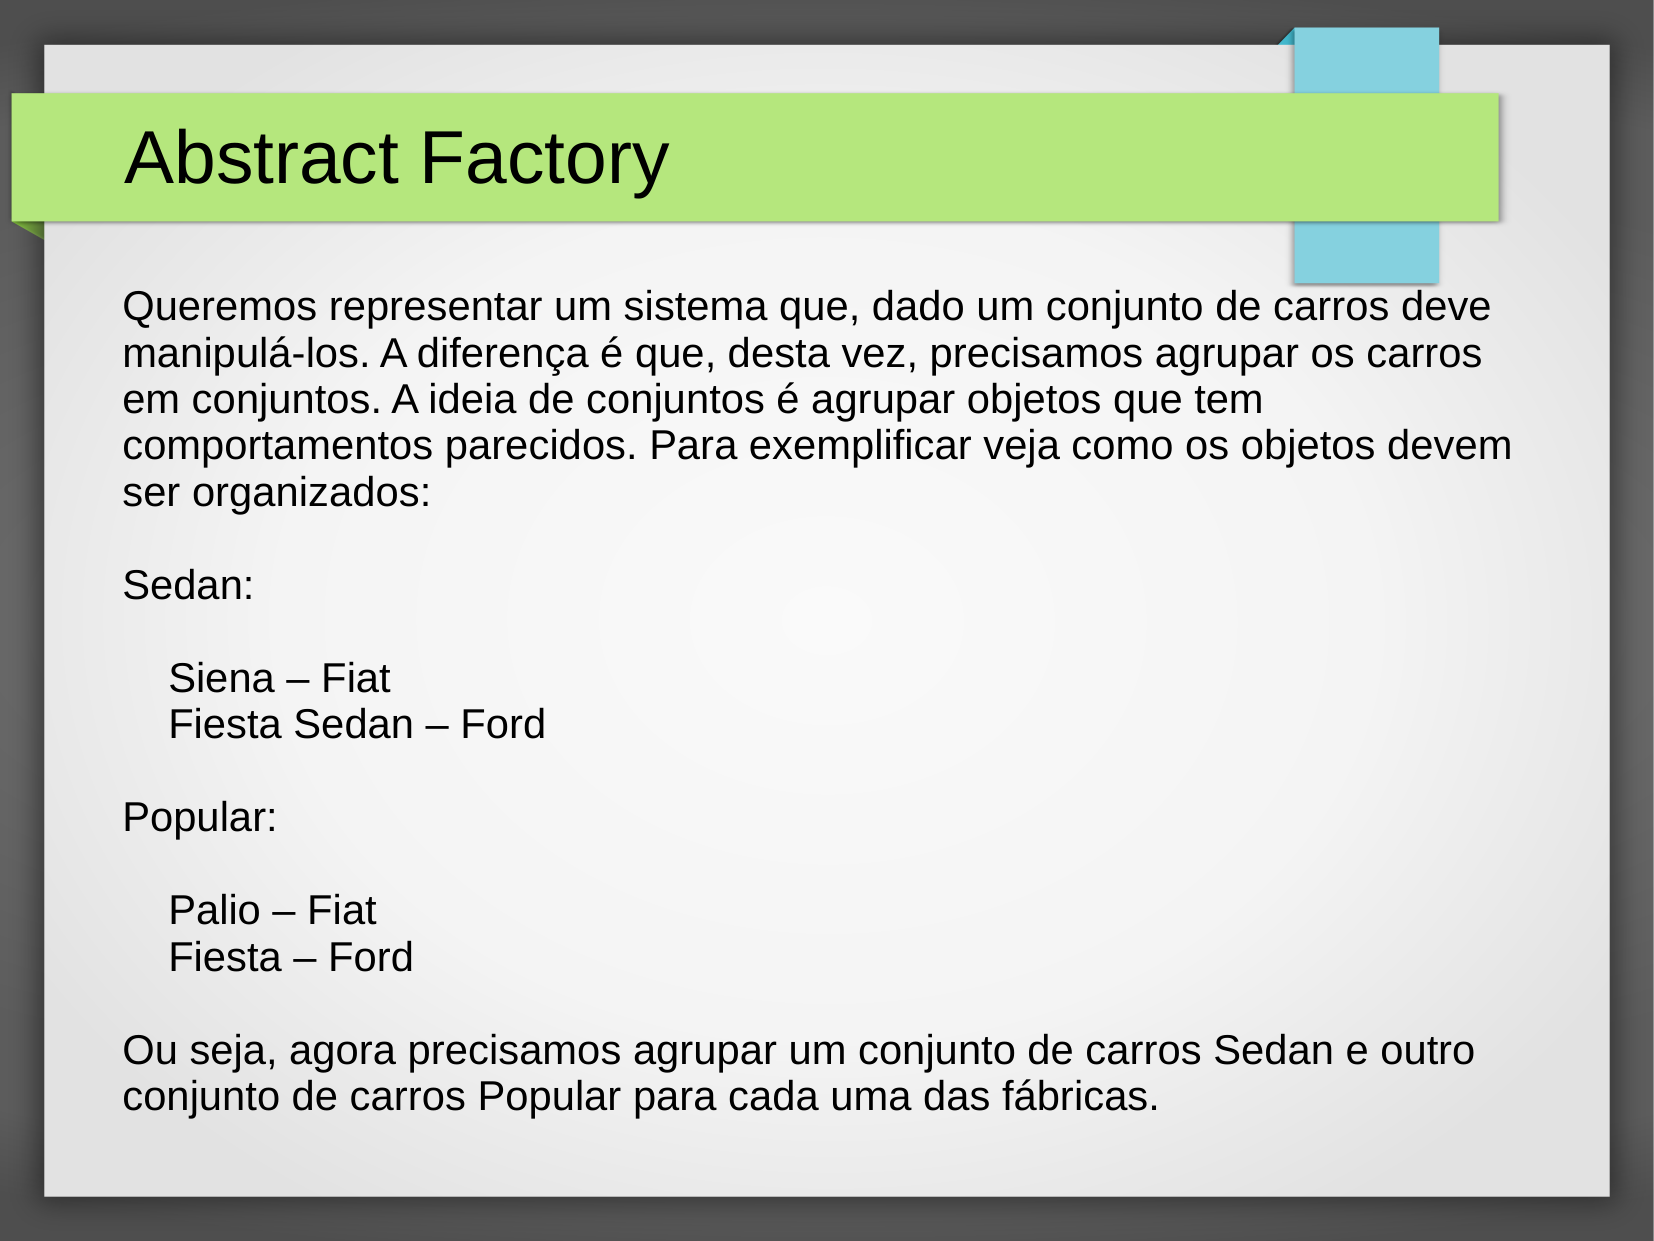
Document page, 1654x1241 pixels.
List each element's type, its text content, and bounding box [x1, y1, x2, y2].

text_box Queremos representar um sistema que, dado um conjunto de carros deve manipulá-los. A diferença é que, desta vez, precisamos agrupar os carros em conjuntos. A ideia de conjuntos é agrupar objetos que tem comportamentos parecidos. Para exemplificar veja como os objetos devem ser organizados: Sedan: Siena – Fiat Fiesta Sedan – Ford Popular: Palio – Fiat Fiesta – Ford Ou seja, agora precisamos agrupar um conjunto de carros Sedan e outro conjunto de carros Popular para cada uma das fábricas. [107, 275, 1560, 1127]
picture [0, 0, 1654, 1241]
title Abstract Factory [82, 94, 1264, 213]
